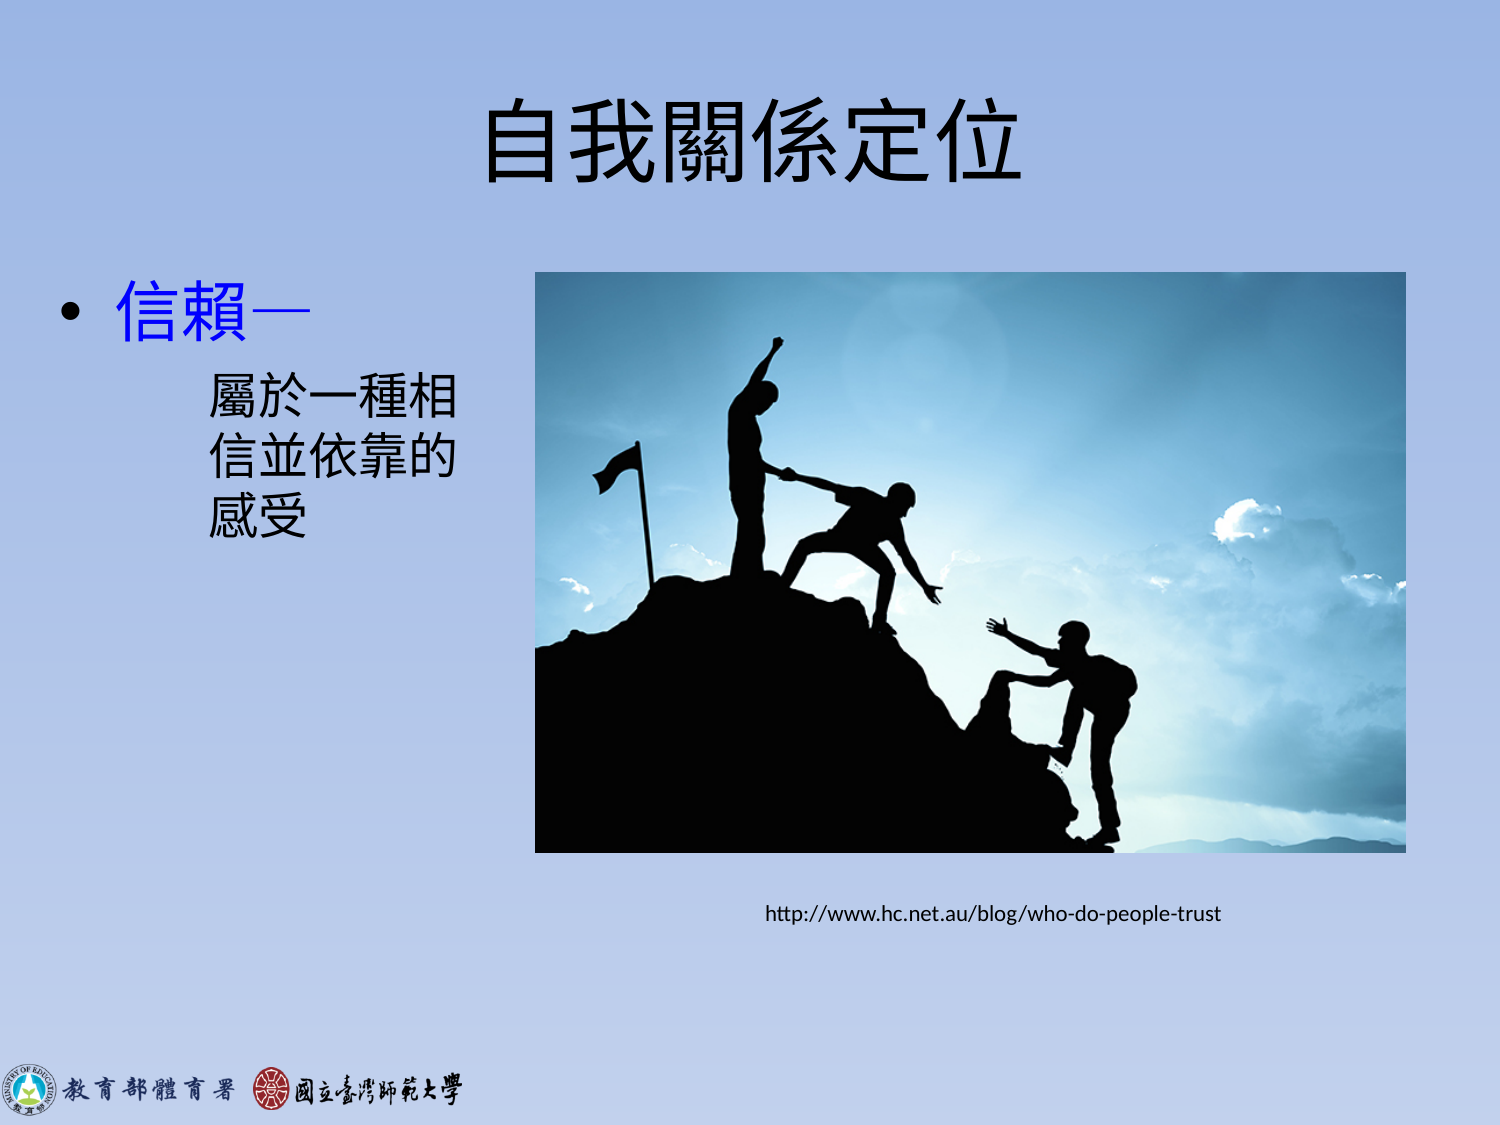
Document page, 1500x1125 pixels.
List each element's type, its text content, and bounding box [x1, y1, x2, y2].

list 信賴— 屬於一種相信並依靠的感受 [43, 262, 497, 563]
title 自我關係定位 [75, 45, 1426, 233]
text_box http://www.hc.net.au/blog/who-do-people-trust [750, 891, 1500, 933]
picture [535, 272, 1406, 853]
